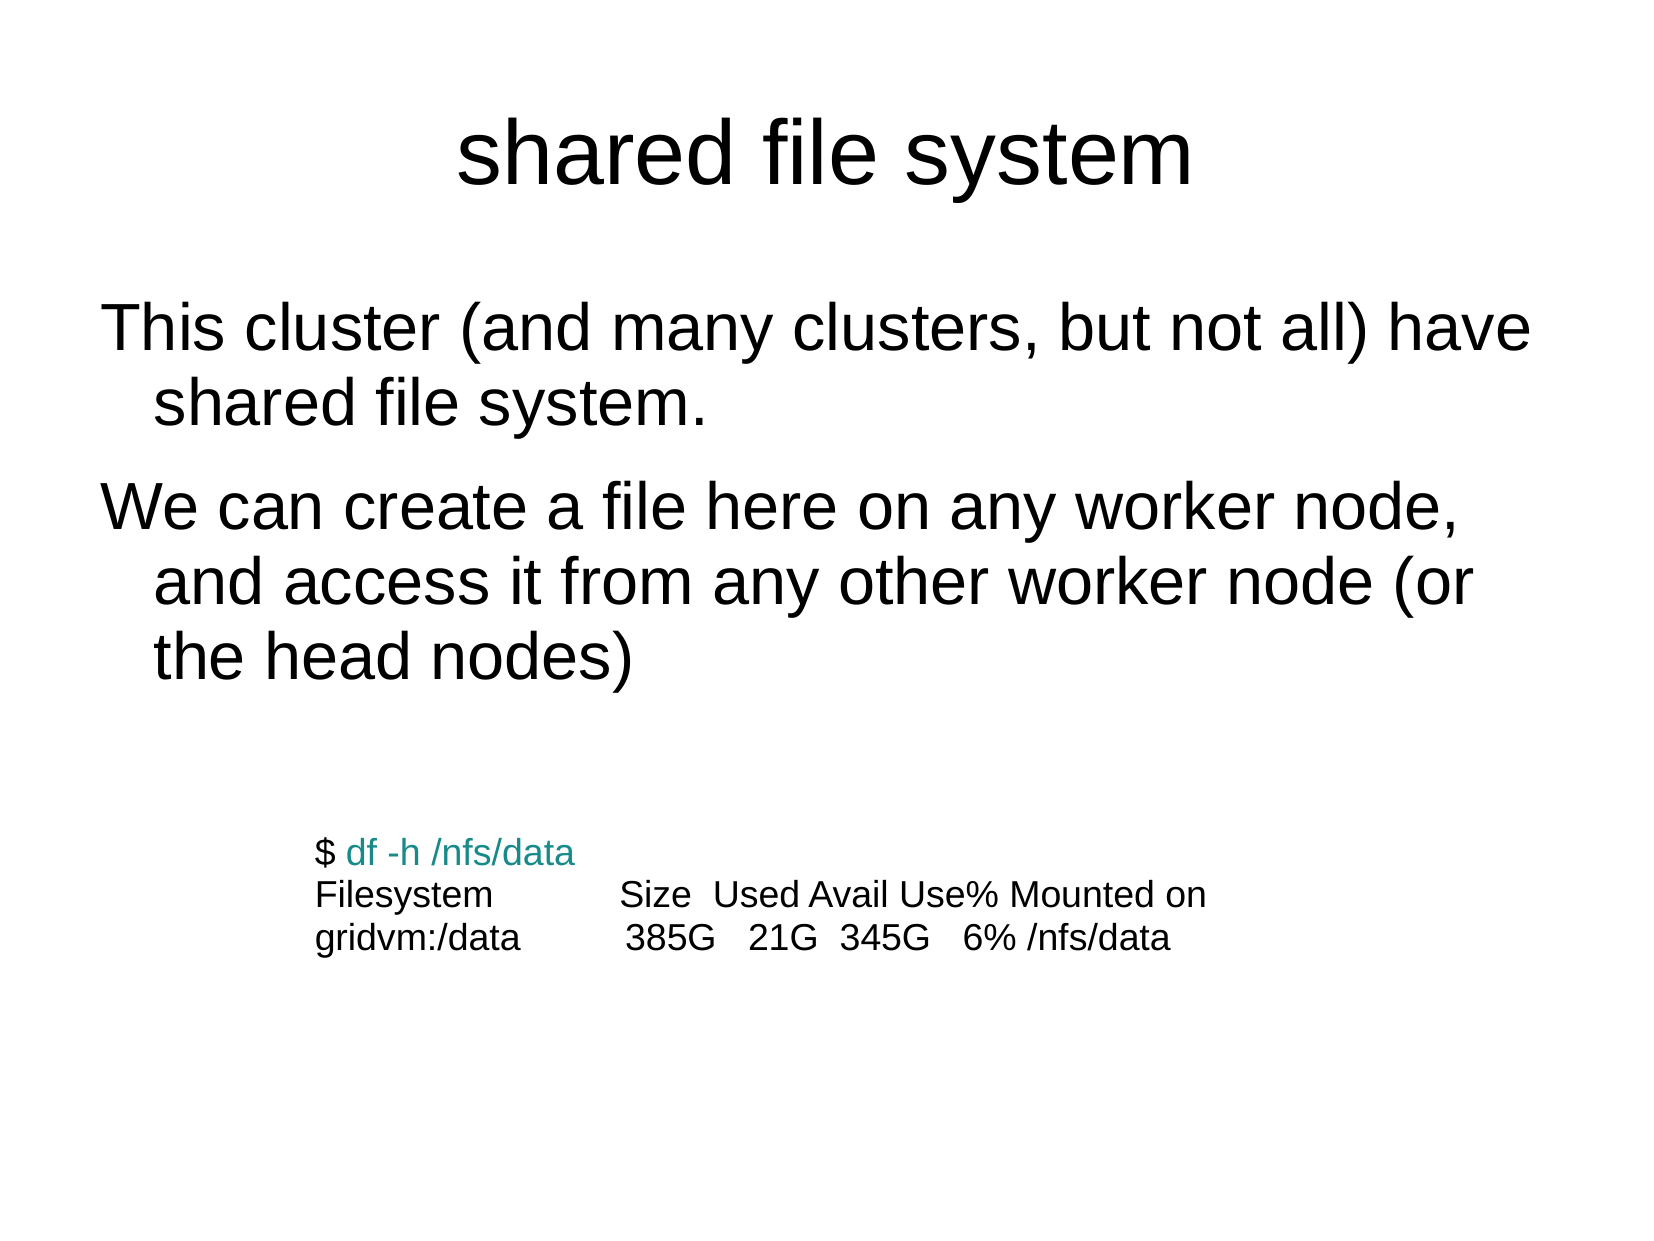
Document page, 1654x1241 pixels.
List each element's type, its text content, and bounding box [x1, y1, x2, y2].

text_box $ df -h /nfs/data Filesystem Size Used Avail Use% Mounted on gridvm:/data 385G 21G 345G 6% /nfs/data [300, 824, 1313, 1013]
title shared file system [82, 49, 1571, 257]
list This cluster (and many clusters, but not all) have shared file system. We can create a file here on any worker node, and access it from any other worker node (or the head nodes) [82, 290, 1571, 751]
